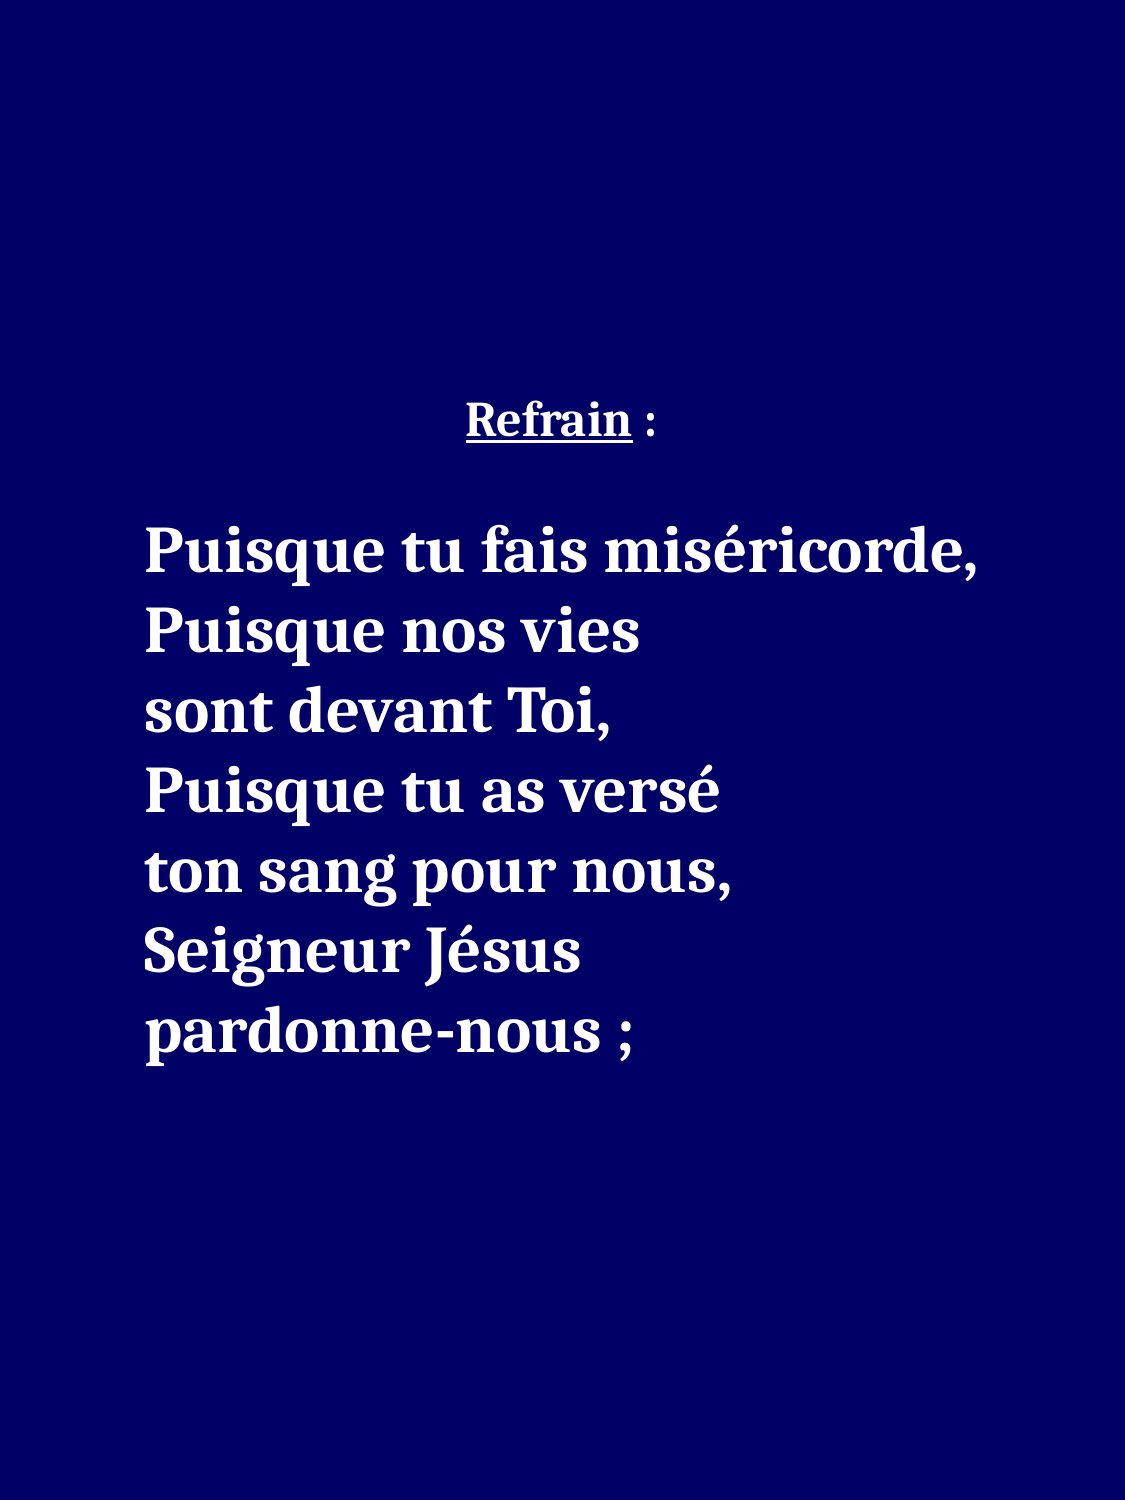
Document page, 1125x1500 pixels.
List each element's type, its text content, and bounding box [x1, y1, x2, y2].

text_box Refrain : Puisque tu fais miséricorde, Puisque nos vies sont devant Toi, Puisque tu as versé ton sang pour nous, Seigneur Jésus pardonne-nous ; [129, 378, 1016, 1193]
